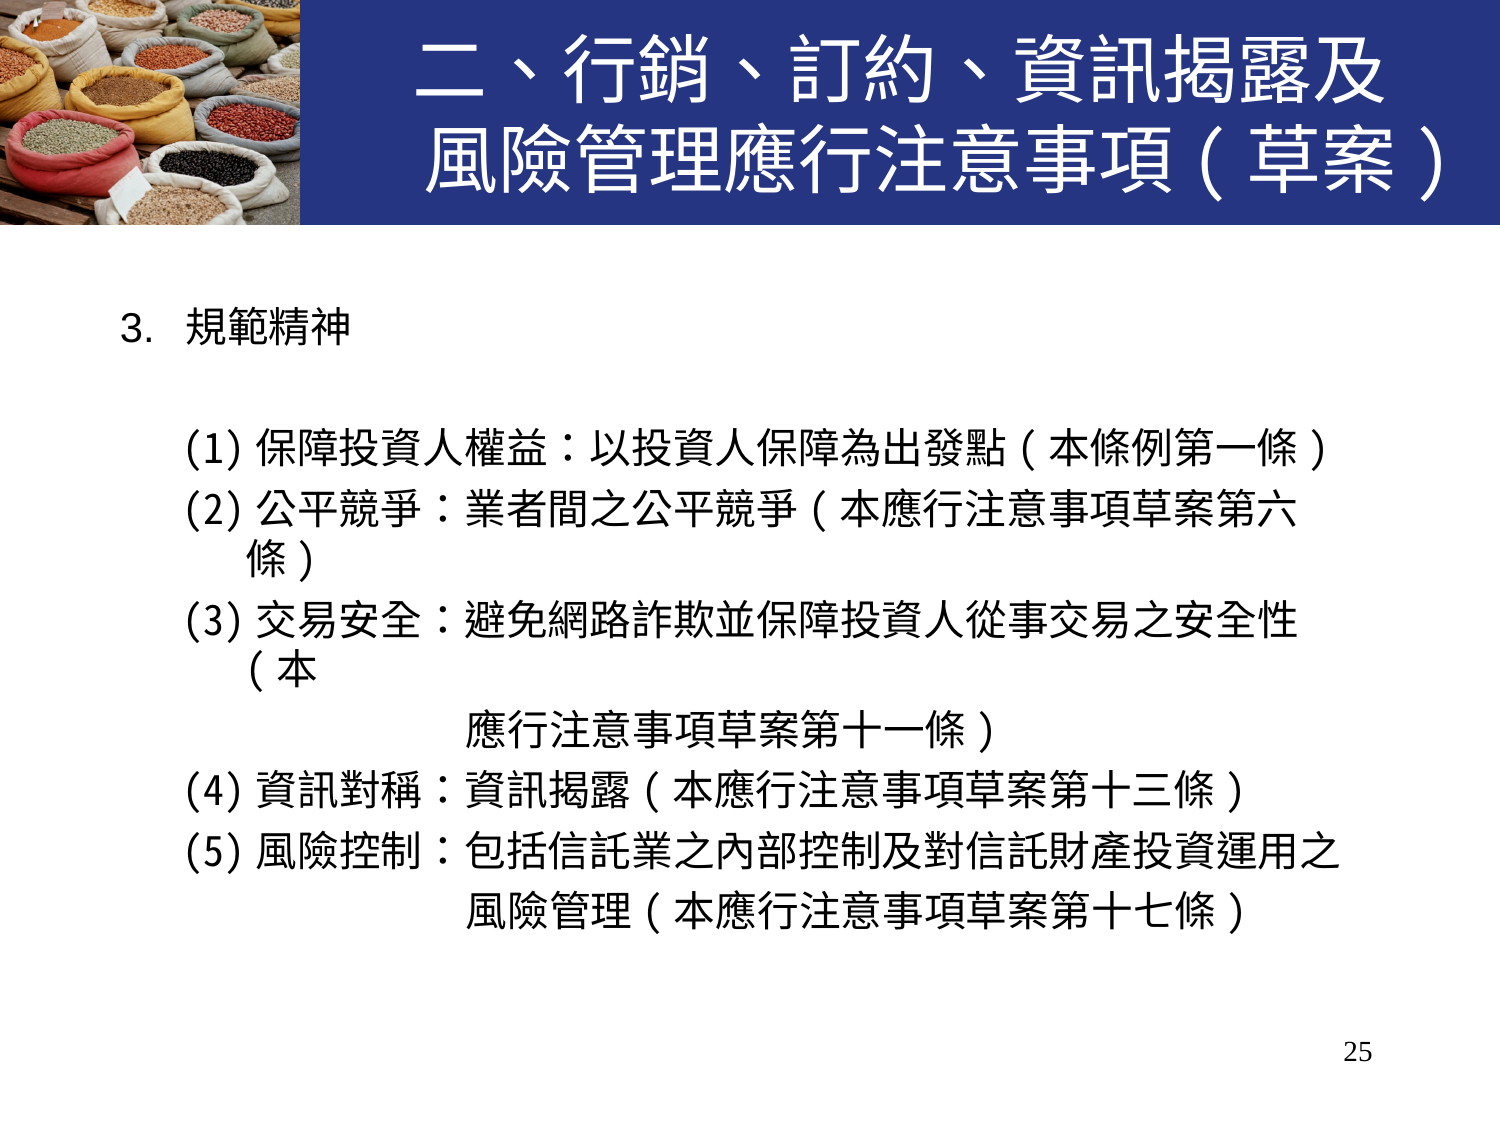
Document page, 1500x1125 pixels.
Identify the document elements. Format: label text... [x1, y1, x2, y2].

picture [0, 0, 300, 225]
list 3. 規範精神 (1)保障投資人權益：以投資人保障為出發點(本條例第一條) (2)公平競爭：業者間之公平競爭(本應行注意事項草案第六條) (3)交易安全：避免網路詐欺並保障投資人從事交易之安全性(本 應行注意事項草案第十一條) (4)資訊對稱：資訊揭露(本應行注意事項草案第十三條) (5)風險控制：包括信託業之內部控制及對信託財產投資運用之 風險管理(本應行注意事項草案第十七條) [104, 293, 1380, 956]
title 二、行銷、訂約、資訊揭露及 風險管理應行注意事項(草案) [300, 0, 1500, 225]
